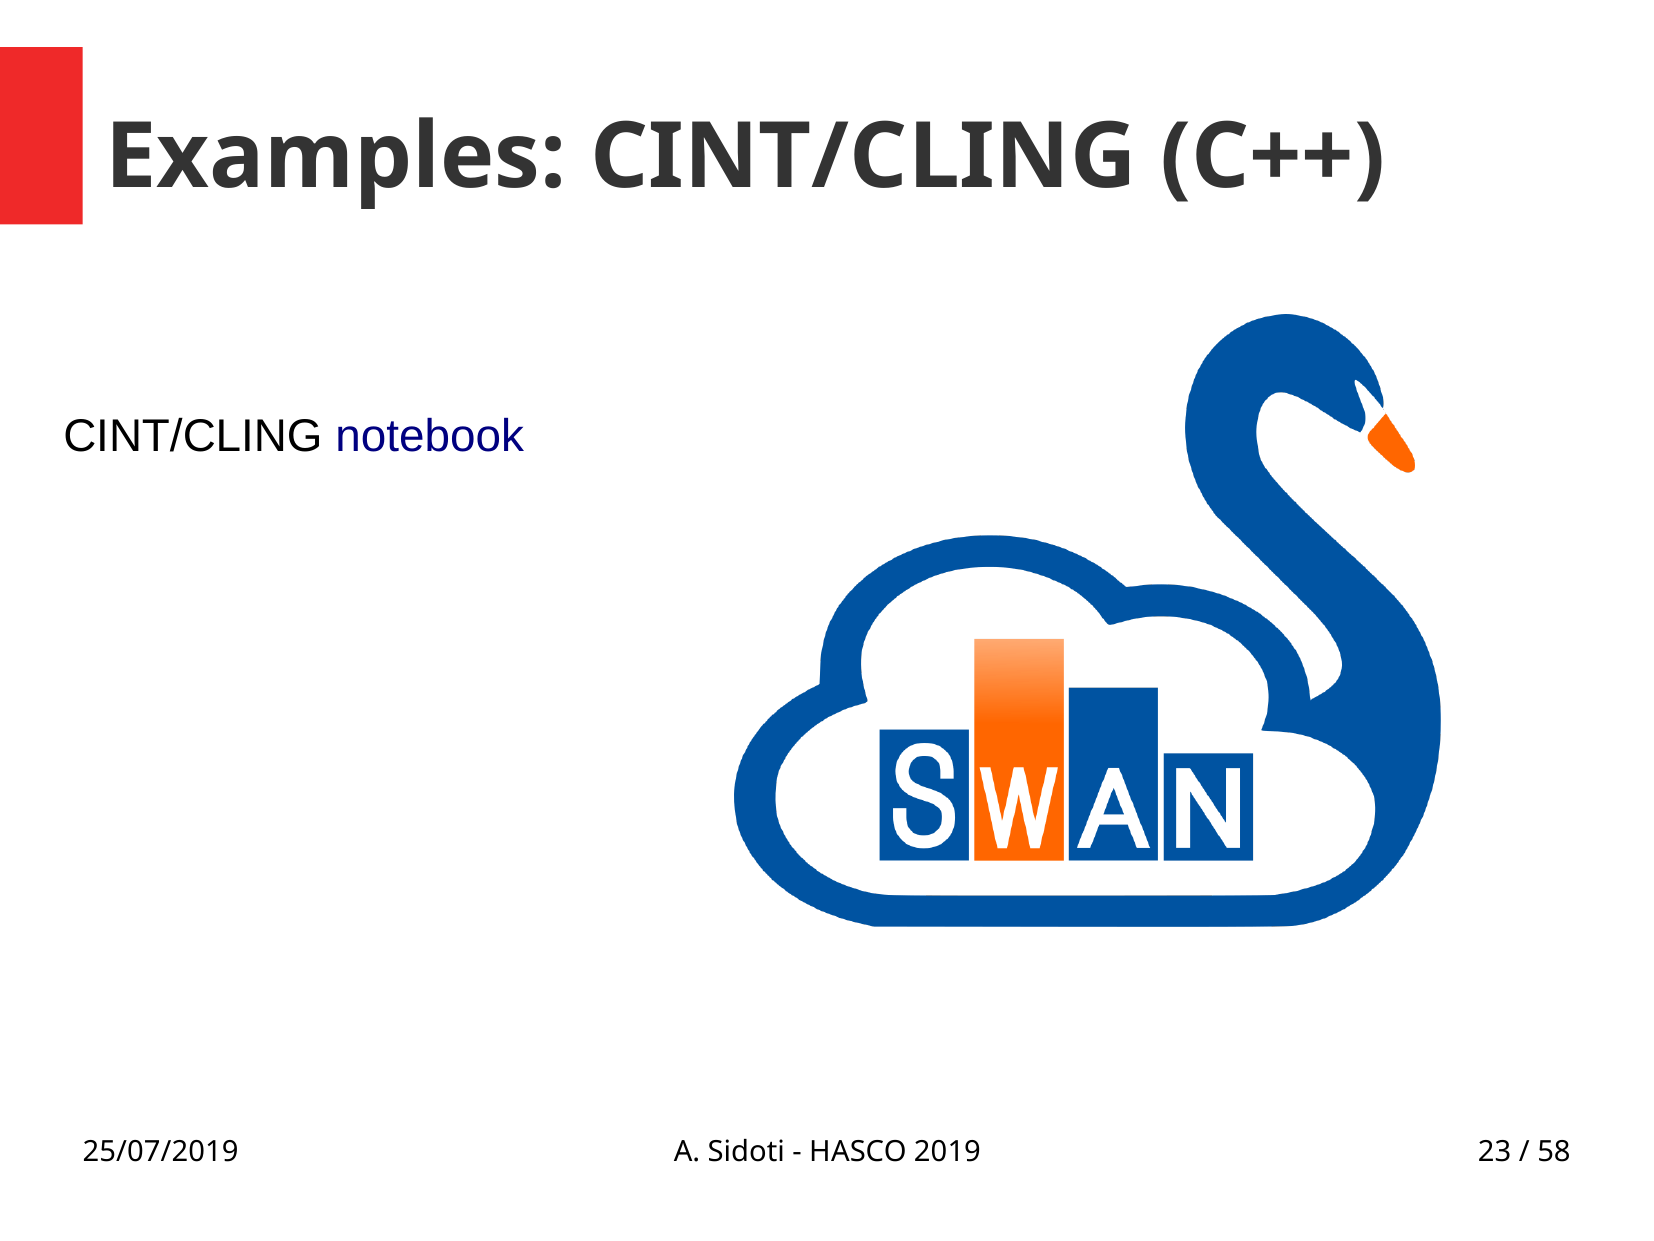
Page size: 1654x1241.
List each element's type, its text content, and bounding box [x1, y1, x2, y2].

title Examples: CINT/CLING (C++) [105, 45, 1616, 260]
text_box CINT/CLING notebook [48, 402, 976, 511]
picture [734, 314, 1441, 927]
